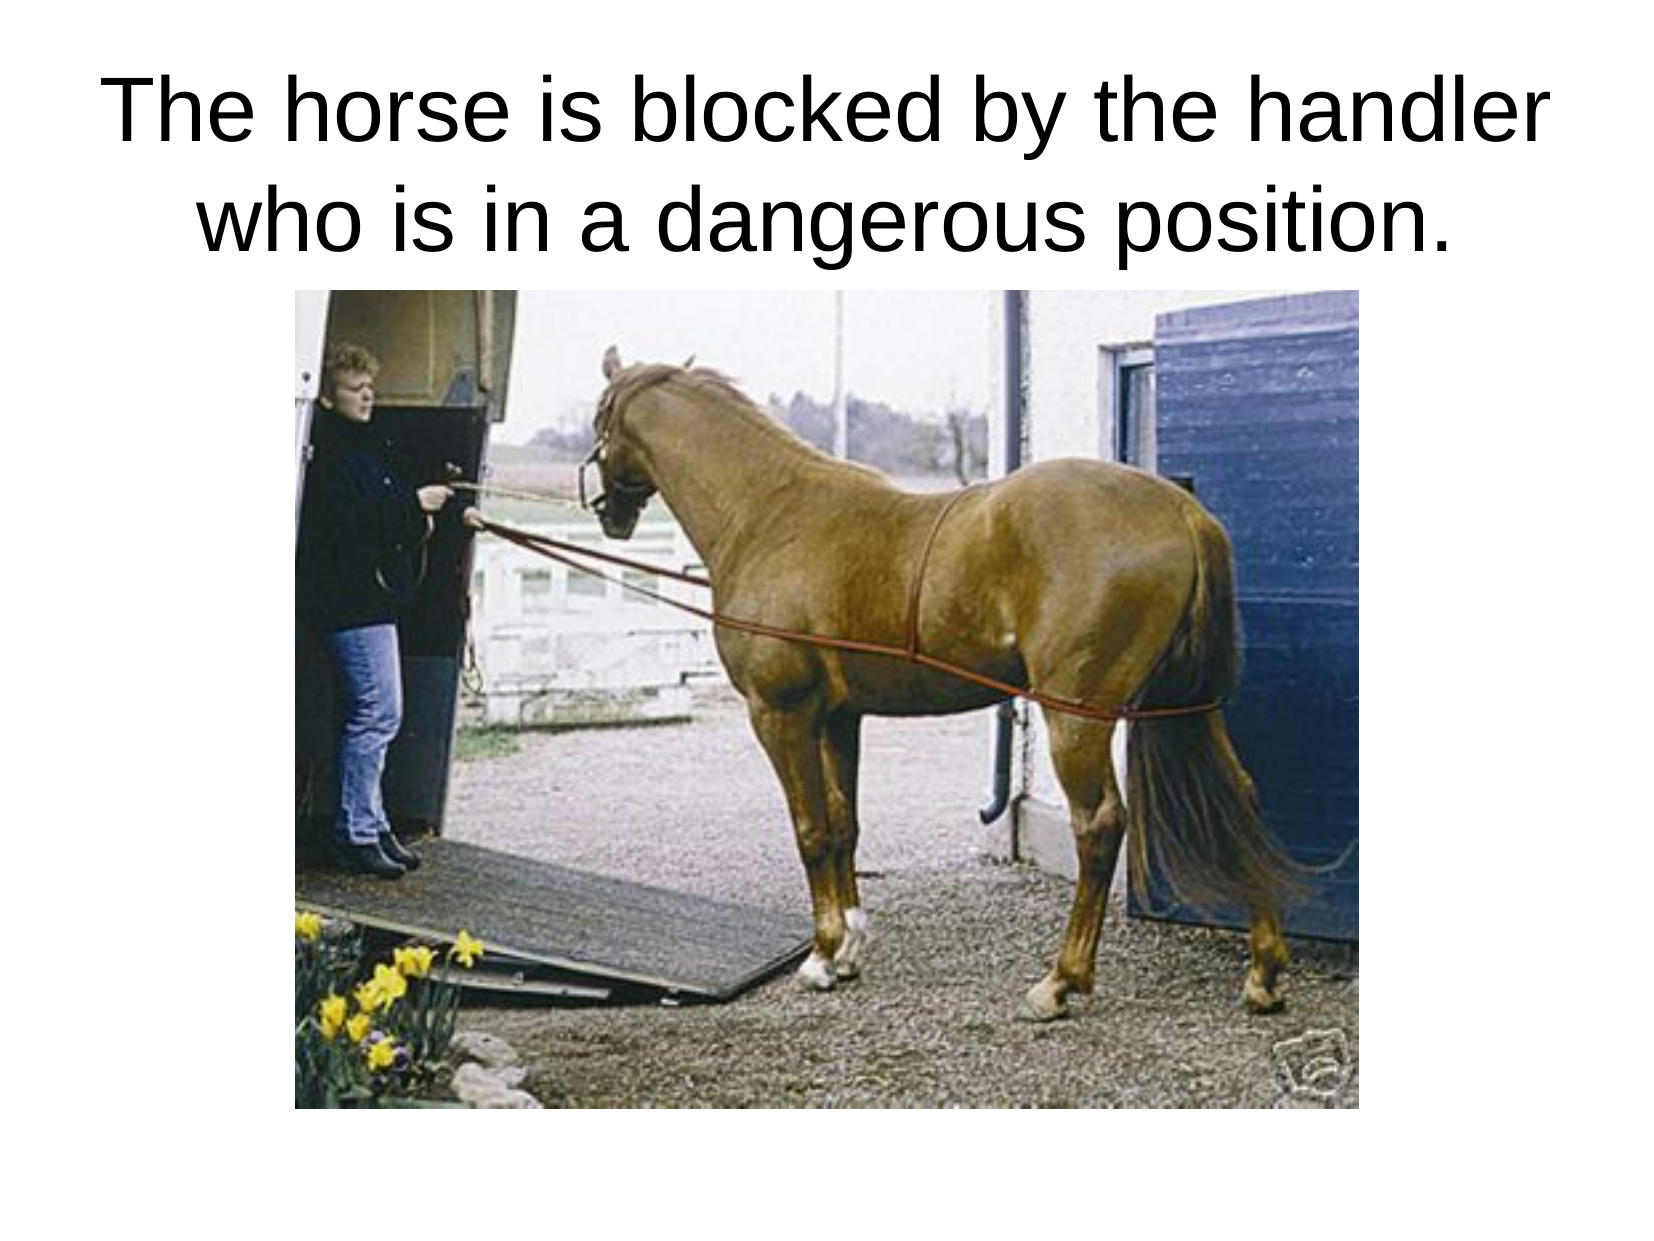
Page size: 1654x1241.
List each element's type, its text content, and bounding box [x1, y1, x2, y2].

title The horse is blocked by the handler who is in a dangerous position. [82, 49, 1571, 257]
picture [295, 290, 1359, 1109]
